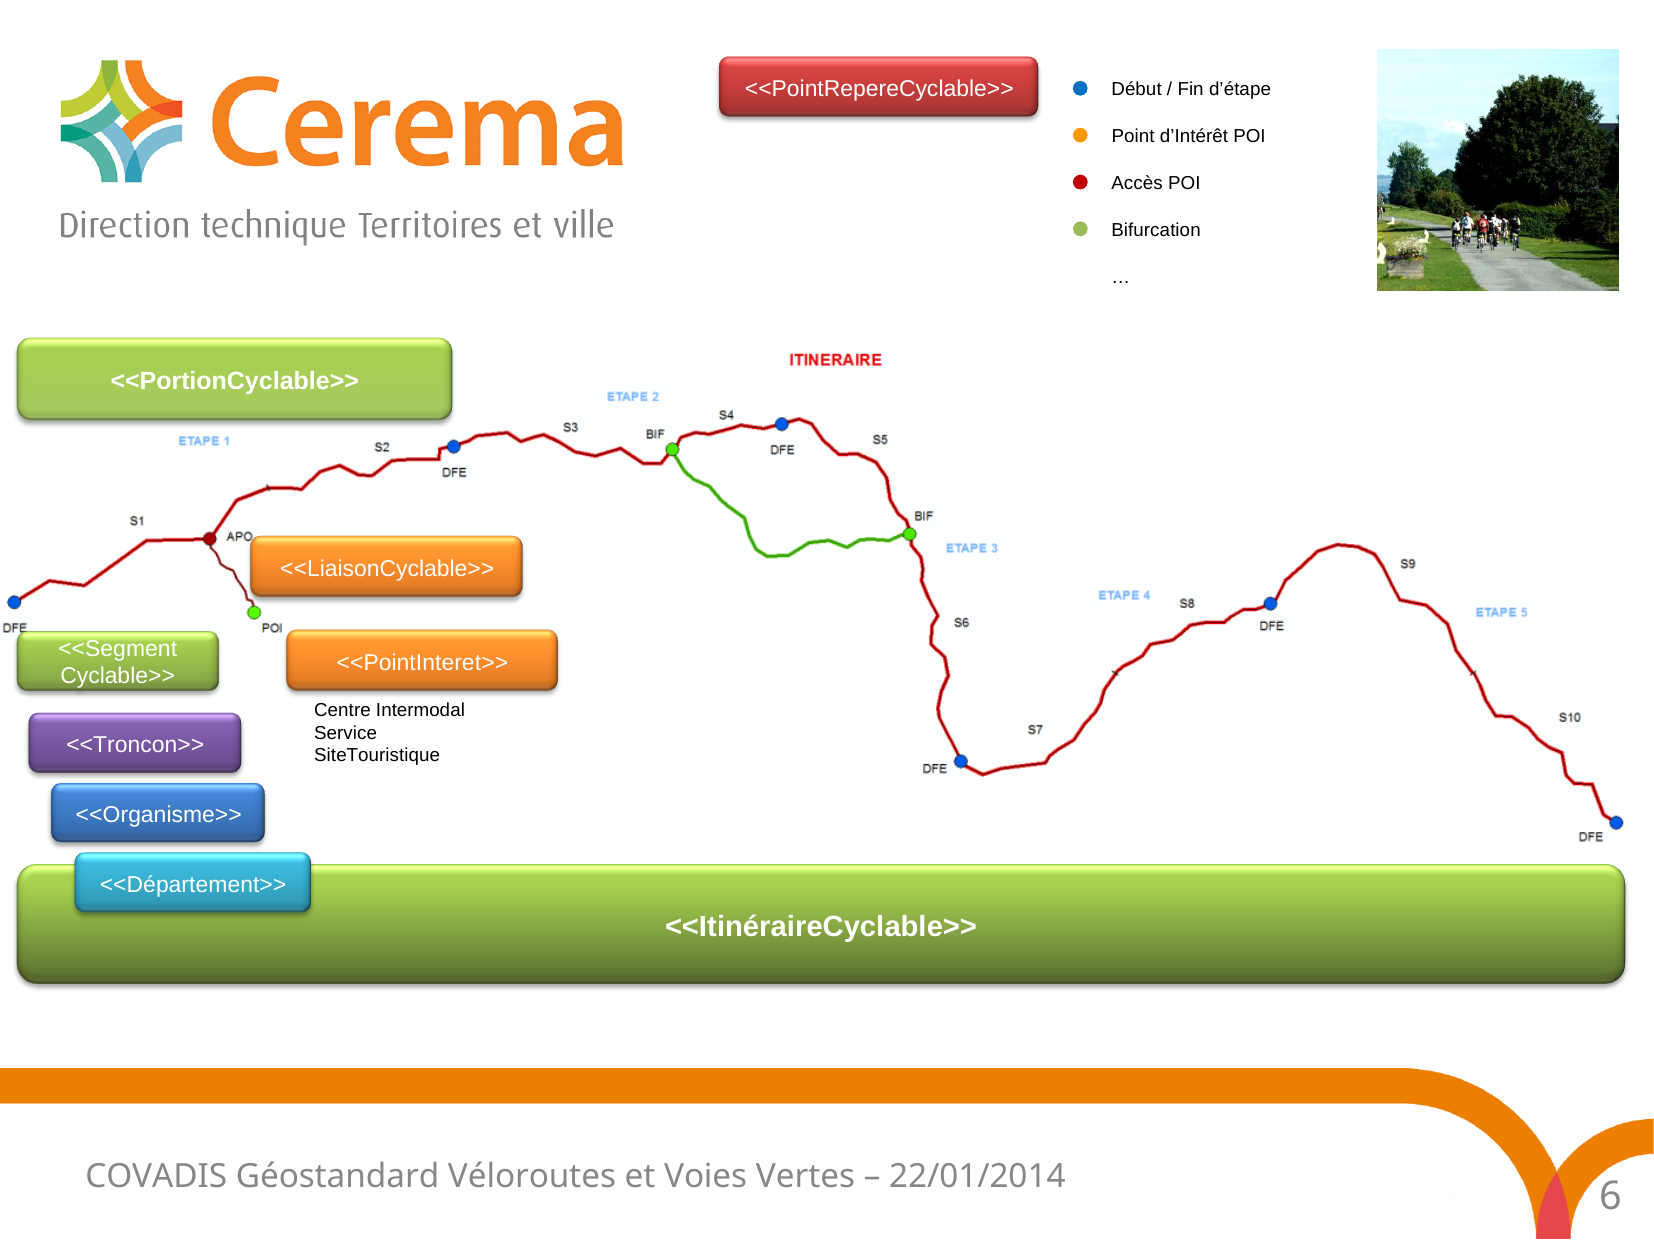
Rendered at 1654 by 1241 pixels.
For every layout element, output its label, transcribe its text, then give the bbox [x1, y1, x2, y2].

text_box Bifurcation [1096, 209, 1216, 248]
text_box … [1096, 256, 1146, 295]
text_box [1072, 127, 1088, 143]
text_box [1072, 80, 1088, 96]
picture [710, 52, 1047, 129]
text_box Début / Fin d’étape [1096, 69, 1286, 108]
text_box [1072, 221, 1088, 237]
text_box <<Troncon>> [32, 716, 239, 770]
picture [0, 1068, 1654, 1239]
text_box <<ItinéraireCyclable>> [23, 871, 1619, 978]
picture [1377, 49, 1619, 291]
text_box <<Département>> [79, 857, 307, 911]
picture [0, 333, 1634, 996]
text_box <<PortionCyclable>> [22, 342, 448, 417]
text_box Accès POI [1096, 162, 1216, 201]
text_box <<Segment Cyclable>> [21, 634, 215, 688]
text_box Centre Intermodal Service SiteTouristique [299, 690, 546, 774]
text_box <<Organisme>> [56, 786, 262, 840]
text_box <<PointRepereCyclable>> [724, 60, 1035, 114]
text_box Point d’Intérêt POI [1096, 116, 1281, 155]
picture [0, 0, 684, 291]
text_box <<LiaisonCyclable>> [255, 540, 520, 594]
text_box <<PointInteret>> [290, 634, 555, 688]
text_box [1072, 174, 1088, 190]
